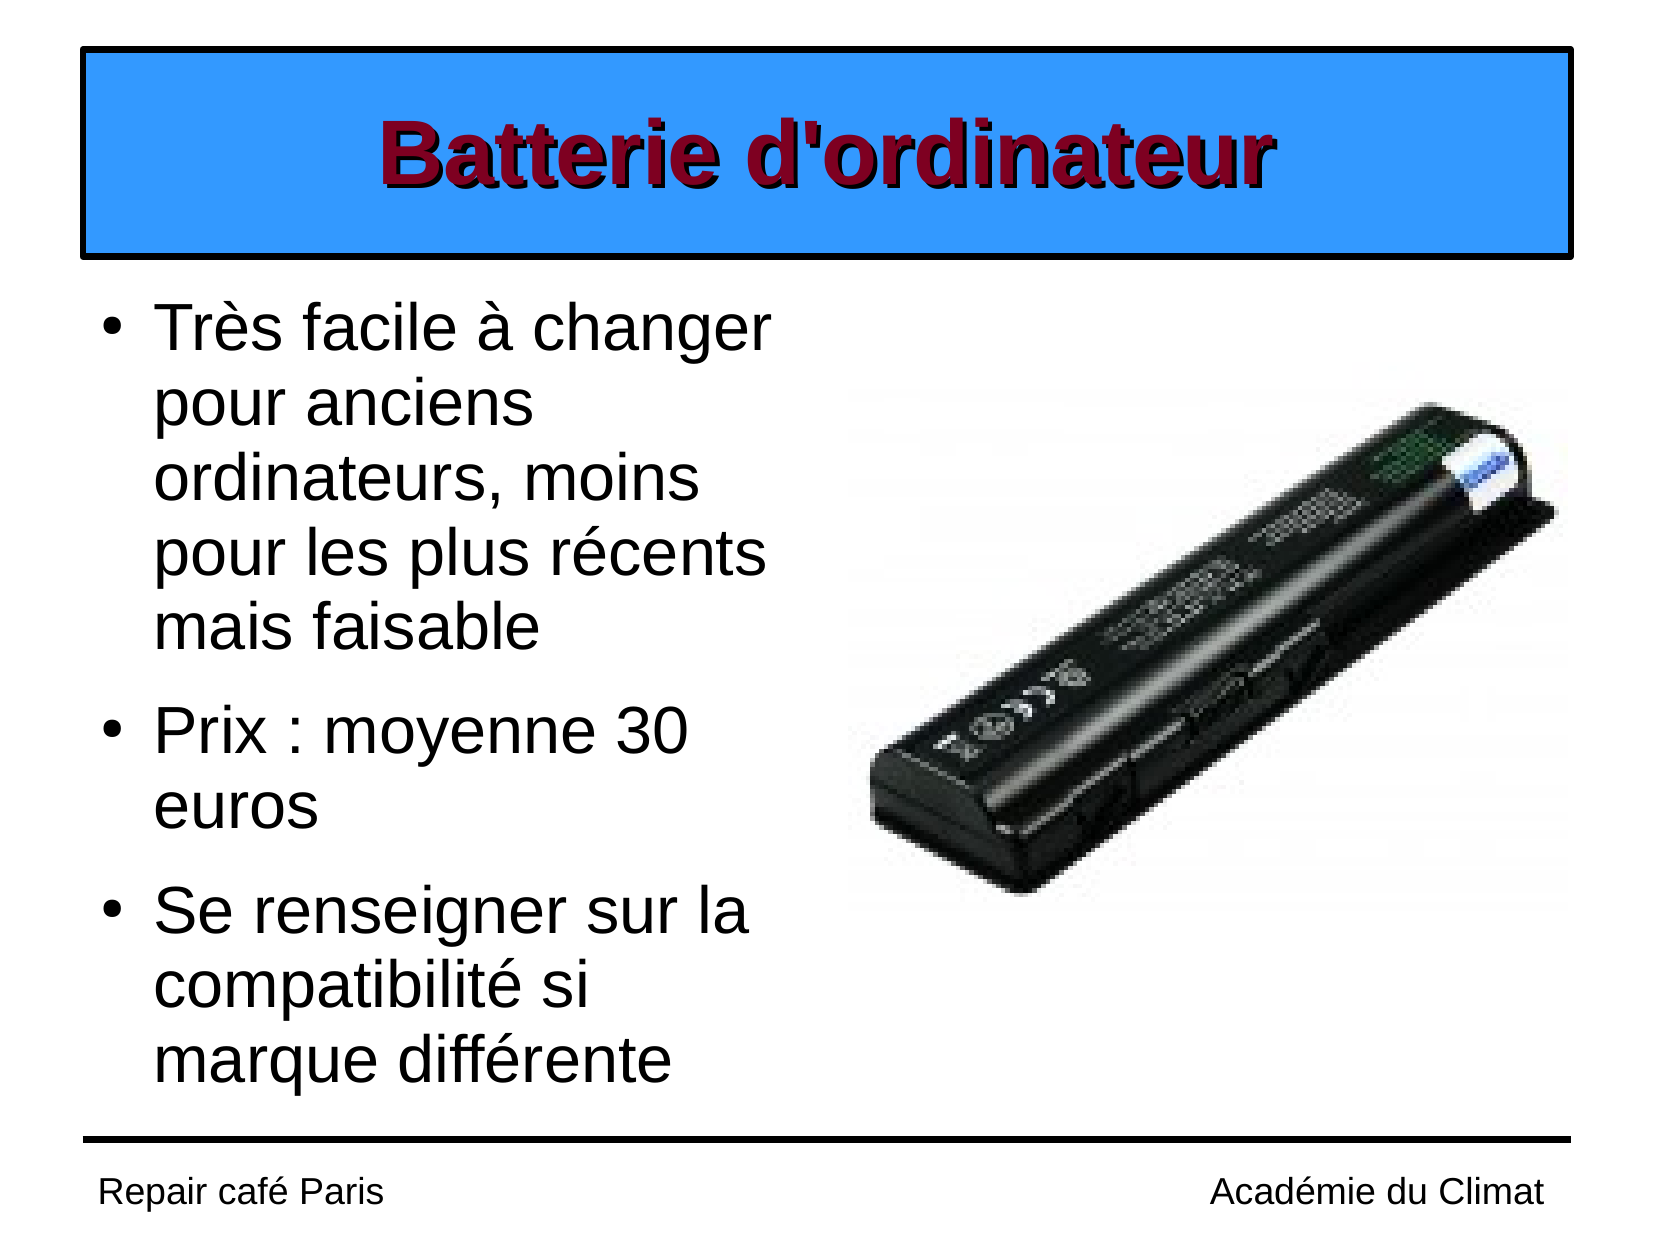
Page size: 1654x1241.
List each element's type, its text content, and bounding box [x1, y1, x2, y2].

picture [848, 290, 1568, 1010]
list Très facile à changer pour anciens ordinateurs, moins pour les plus récents mais faisable Prix : moyenne 30 euros Se renseigner sur la compatibilité si marque différente [82, 290, 809, 1097]
text_box Repair café Paris Académie du Climat [82, 1163, 1571, 1221]
title Batterie d'ordinateur [82, 49, 1571, 257]
